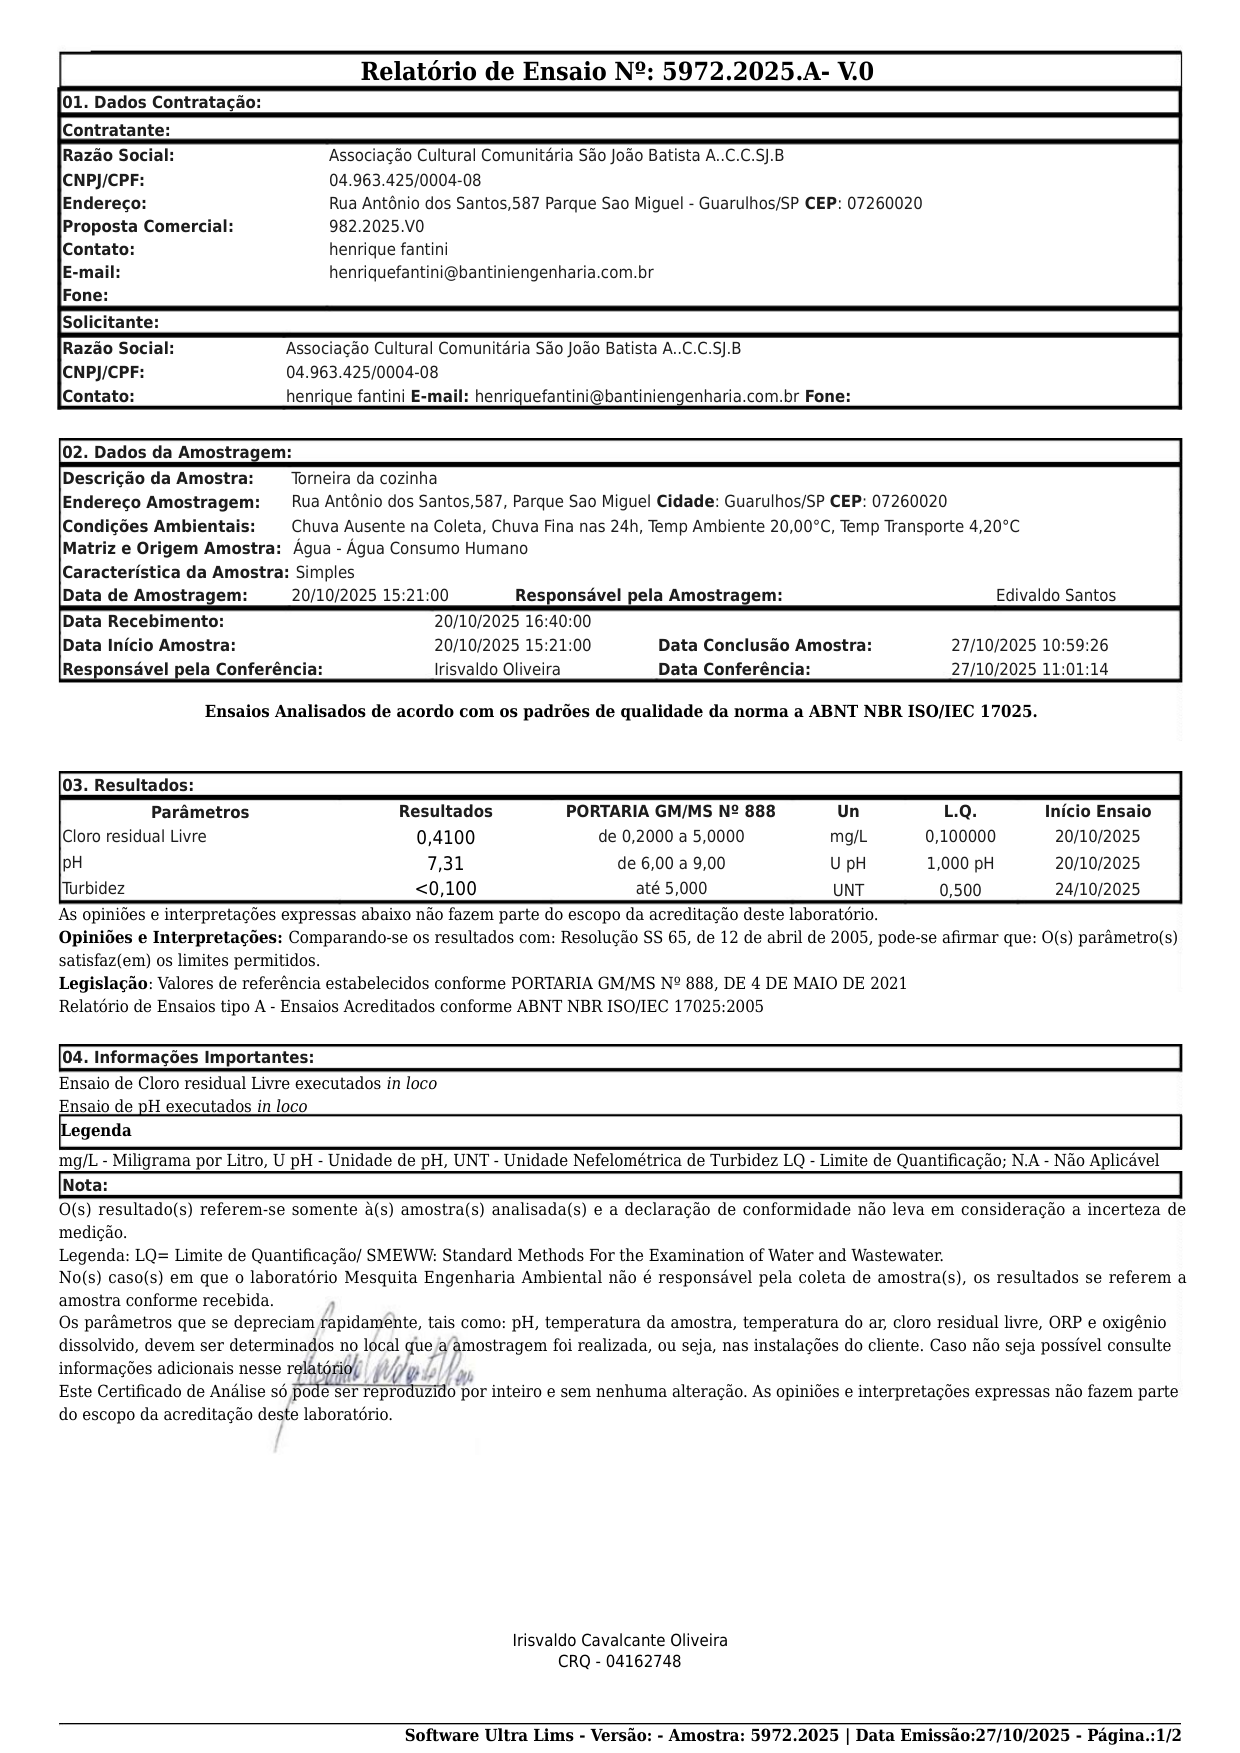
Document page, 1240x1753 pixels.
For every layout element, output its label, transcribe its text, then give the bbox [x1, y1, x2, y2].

text_box 01. Dados Contratação: Contratante: [62, 92, 287, 140]
text_box Associação Cultural Comunitária São João Batista A..C.C.SJ.B 04.963.425/0004-08 henrique fantini E-mail: henriquefantini@bantiniengenharia.com.br Fone: [286, 338, 875, 406]
text_box PORTARIA GM/MS Nº 888 de 0,2000 a 5,0000 de 6,00 a 9,00 [565, 801, 803, 873]
text_box Software Ultra Lims - Versão: - Amostra: 5972.2025 | Data Emissão:27/10/2025 - Página.:1/2 [404, 1725, 1206, 1745]
text_box Irisvaldo Cavalcante Oliveira CRQ - 04162748 [512, 1630, 753, 1671]
text_box Un [837, 801, 885, 821]
text_box [49, 12, 1183, 410]
text_box até 5,000 [635, 878, 733, 899]
text_box [58, 438, 1183, 741]
text_box henriquefantini@bantiniengenharia.com.br [329, 262, 679, 282]
text_box Data Recebimento: [62, 611, 249, 632]
text_box pH [62, 852, 109, 872]
text_box Matriz e Origem Amostra: Água - Água Consumo Humano Característica da Amostra: Simples [62, 538, 552, 583]
text_box O(s) resultado(s) referem-se somente à(s) amostra(s) analisada(s) e a declaração de conformidade não leva em consideração a incerteza de medição. Legenda: LQ= Limite de Quantificação/ SMEWW: Standard Methods For the Examination of Water and Wastewater. No(s) caso(s) em que o laboratório Mesquita Engenharia Ambiental não é responsável pela coleta de amostra(s), os resultados se referem a amostra conforme recebida. Os parâmetros que se depreciam rapidamente, tais como: pH, temperatura da amostra, temperatura do ar, cloro residual livre, ORP e oxigênio dissolvido, devem ser determinados no local que a amostragem foi realizada, ou seja, nas instalações do cliente. Caso não seja possível consulte informações adicionais nesse relatório Este Certificado de Análise só pode ser reproduzido por inteiro e sem nenhuma alteração. As opiniões e interpretações expressas não fazem parte do escopo da acreditação deste laboratório. [58, 1198, 1206, 1424]
text_box Cloro residual Livre [62, 826, 233, 846]
text_box mg/L - Miligrama por Litro, U pH - Unidade de pH, UNT - Unidade Nefelométrica de Turbidez LQ - Limite de Quantificação; N.A - Não Aplicável Nota: [59, 1150, 1183, 1196]
text_box <0,100 [414, 877, 503, 900]
text_box Associação Cultural Comunitária São João Batista A..C.C.SJ.B 04.963.425/0004-08 Rua Antônio dos Santos,587 Parque Sao Miguel - Guarulhos/SP CEP: 07260020 982.2025.V0 [329, 145, 949, 236]
text_box Resultados 0,4100 7,31 [399, 801, 518, 875]
text_box 20/10/2025 15:21:00 Irisvaldo Oliveira [434, 635, 618, 679]
text_box [58, 1424, 1183, 1672]
text_box 04. Informações Importantes: Ensaio de Cloro residual Livre executados in loco Ensaio de pH executados in loco Legenda [59, 1047, 461, 1140]
text_box Responsável pela Amostragem: [515, 585, 807, 605]
text_box Razão Social: CNPJ/CPF: Contato: [62, 338, 200, 406]
text_box Turbidez [62, 878, 153, 899]
text_box 03. Resultados: Parâmetros [62, 774, 275, 822]
text_box As opiniões e interpretações expressas abaixo não fazem parte do escopo da acreditação deste laboratório. Opiniões e Interpretações: Comparando-se os resultados com: Resolução SS 65, de 12 de abril de 2005, pode-se afirmar que: O(s) parâmetro(s) satisfaz(em) os limites permitidos. Legislação: Valores de referência estabelecidos conforme PORTARIA GM/MS Nº 888, DE 4 DE MAIO DE 2021 Relatório de Ensaios tipo A - Ensaios Acreditados conforme ABNT NBR ISO/IEC 17025:2005 [59, 904, 1207, 1016]
text_box Torneira da cozinha [291, 468, 466, 489]
text_box Data Início Amostra: Responsável pela Conferência: [62, 635, 348, 679]
text_box 02. Dados da Amostragem: [62, 442, 317, 462]
text_box Ensaios Analisados de acordo com os padrões de qualidade da norma a ABNT NBR ISO/IEC 17025. [205, 701, 1060, 722]
text_box henrique fantini [329, 238, 474, 259]
text_box Descrição da Amostra: Endereço Amostragem: Condições Ambientais: [62, 468, 285, 536]
text_box [58, 1044, 1183, 1151]
text_box Relatório de Ensaio Nº: 5972.2025.A- V.0 [360, 56, 905, 86]
text_box Data Conclusão Amostra: Data Conferência: [658, 635, 897, 679]
text_box E-mail: [62, 262, 146, 282]
text_box 20/10/2025 15:21:00 [291, 585, 475, 605]
text_box mg/L U pH UNT [829, 826, 893, 901]
text_box Rua Antônio dos Santos,587, Parque Sao Miguel Cidade: Guarulhos/SP CEP: 07260020 Chuva Ausente na Coleta, Chuva Fina nas 24h, Temp Ambiente 20,00°C, Temp Transporte 4,20°C [291, 491, 1054, 536]
text_box [58, 1171, 1183, 1198]
text_box Edivaldo Santos [996, 585, 1141, 605]
text_box Razão Social: CNPJ/CPF: Endereço: Proposta Comercial: Contato: [62, 145, 259, 260]
text_box Data de Amostragem: [62, 585, 273, 605]
text_box Fone: [62, 285, 135, 306]
text_box L.Q. [944, 801, 1003, 821]
text_box 27/10/2025 10:59:26 27/10/2025 11:01:14 [951, 635, 1135, 679]
text_box Início Ensaio 20/10/2025 20/10/2025 24/10/2025 [1045, 801, 1177, 899]
text_box [58, 771, 1183, 919]
text_box 20/10/2025 16:40:00 [434, 611, 618, 632]
text_box 0,100000 1,000 pH 0,500 [925, 826, 1022, 901]
text_box Solicitante: [62, 312, 184, 332]
